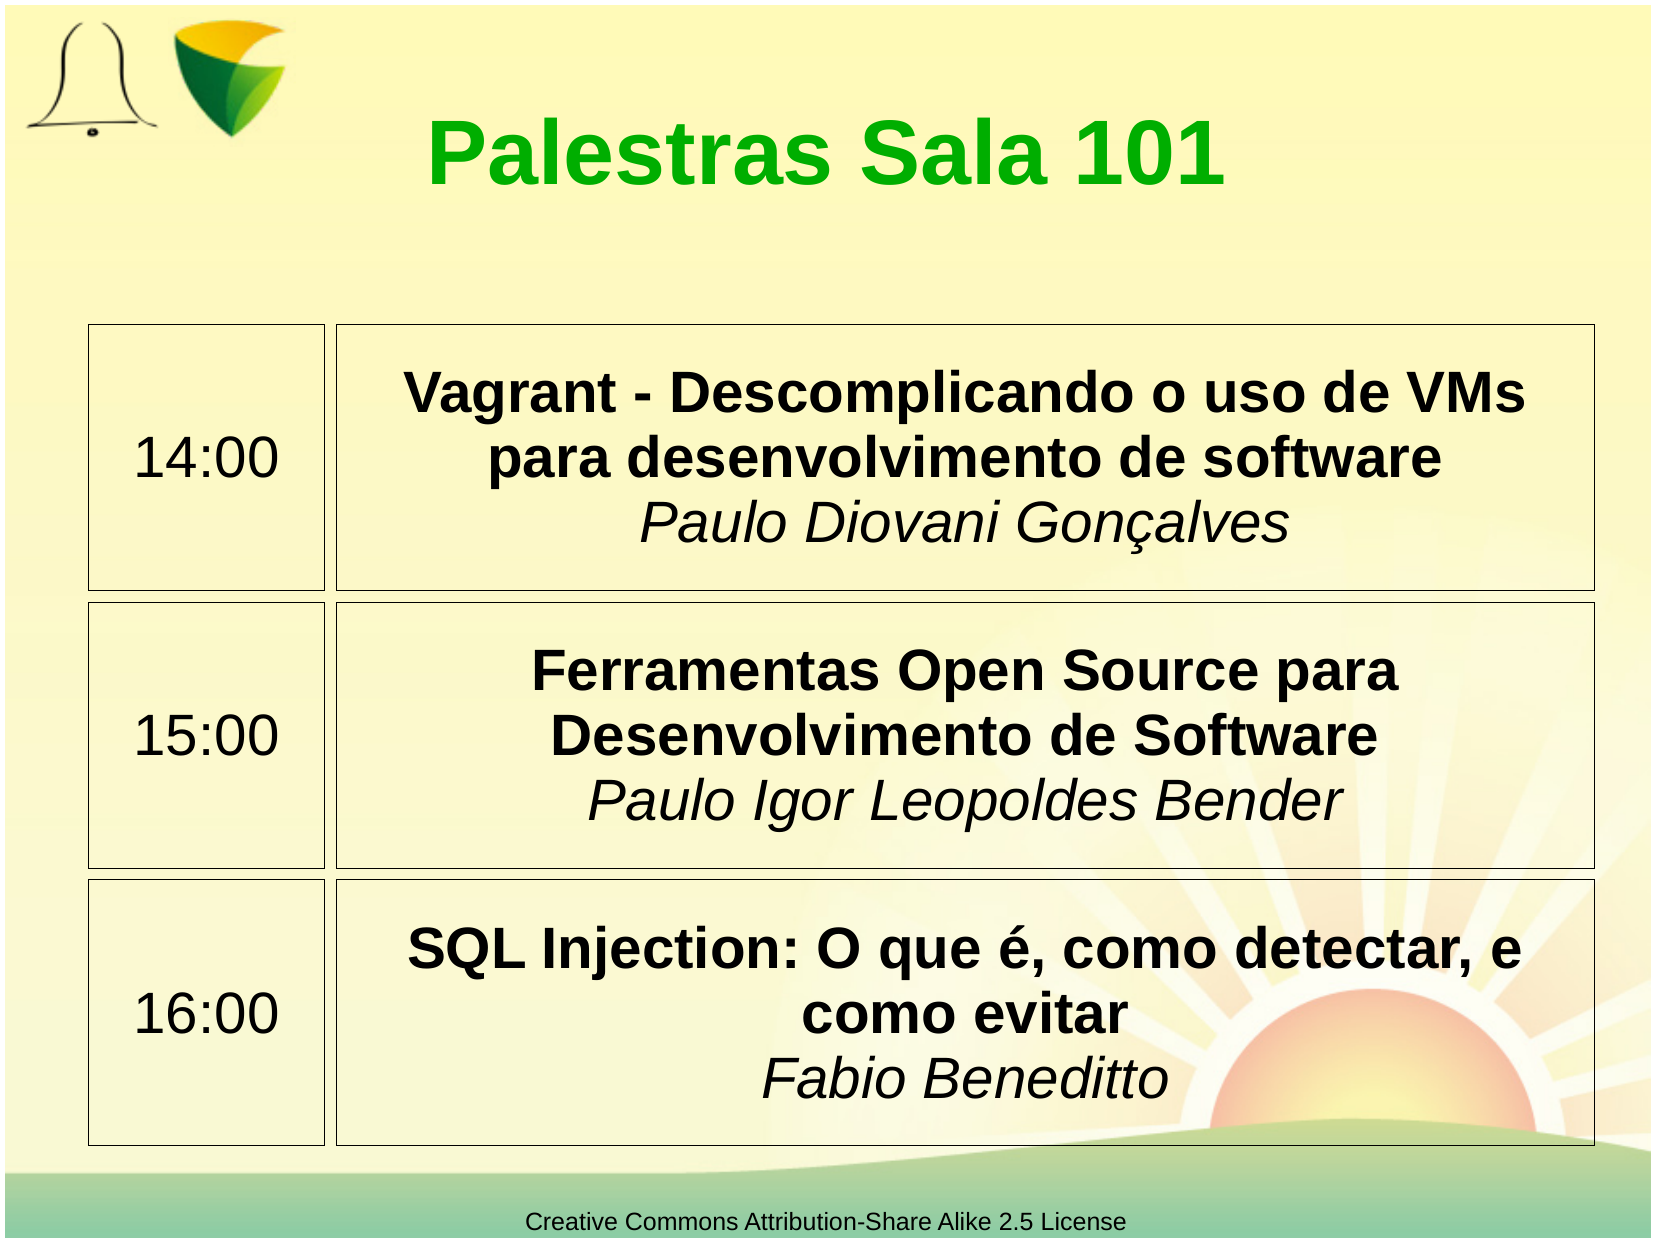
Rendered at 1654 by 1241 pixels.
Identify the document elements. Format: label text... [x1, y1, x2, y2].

text_box 15:00 [88, 602, 325, 869]
text_box Vagrant - Descomplicando o uso de VMs para desenvolvimento de software Paulo Diovani Gonçalves [336, 324, 1595, 591]
text_box Ferramentas Open Source para Desenvolvimento de Software Paulo Igor Leopoldes Bender [336, 602, 1595, 869]
text_box 14:00 [88, 324, 325, 591]
picture [5, 5, 1651, 1238]
text_box 16:00 [88, 879, 325, 1146]
text_box SQL Injection: O que é, como detectar, e como evitar Fabio Beneditto [336, 879, 1595, 1146]
title Palestras Sala 101 [82, 49, 1571, 257]
